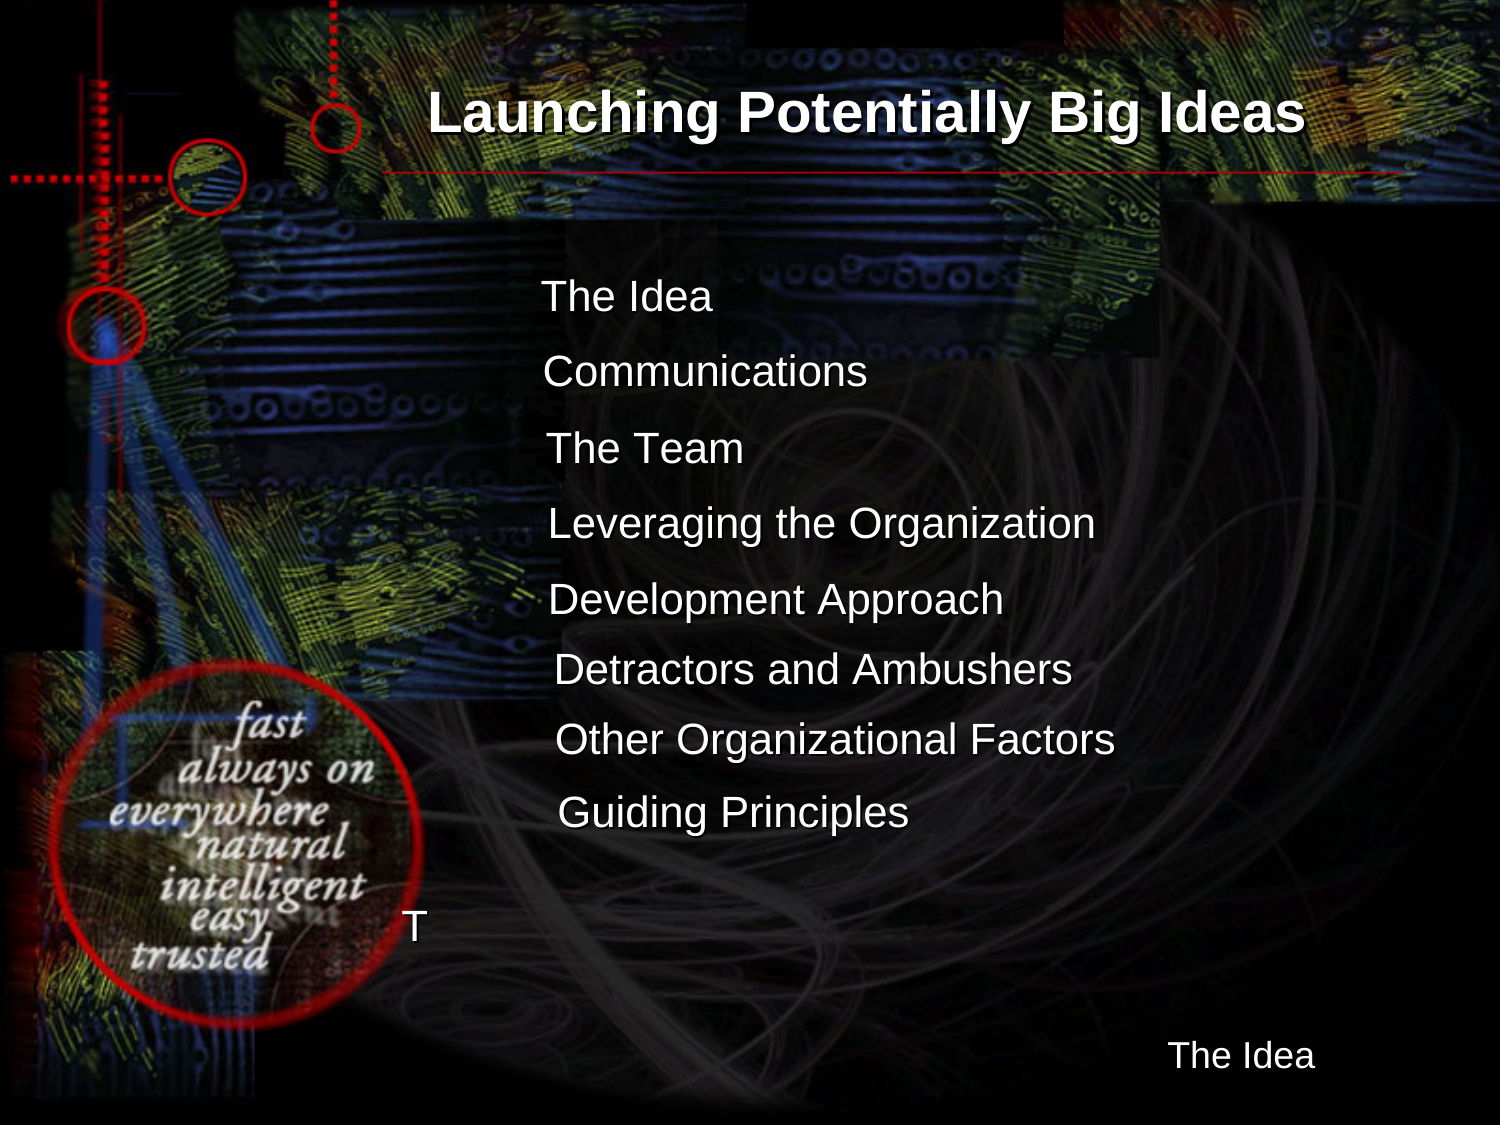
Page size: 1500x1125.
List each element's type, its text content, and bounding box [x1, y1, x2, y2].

list Detractors and Ambushers [538, 633, 1328, 702]
text_box The Idea [1167, 1031, 1475, 1074]
text_box [1119, 1034, 1456, 1091]
list Other Organizational Factors [540, 704, 1329, 781]
picture [0, 0, 1500, 1125]
text_box Leveraging the Organization [547, 496, 1333, 545]
list The Idea [525, 260, 1423, 338]
list The Team [530, 413, 1320, 491]
title Launching Potentially Big Ideas [412, 45, 1450, 175]
list Communications [527, 338, 1317, 413]
list Guiding Principles [542, 777, 1332, 855]
text_box T [401, 740, 458, 1003]
text_box Development Approach [547, 571, 1197, 621]
